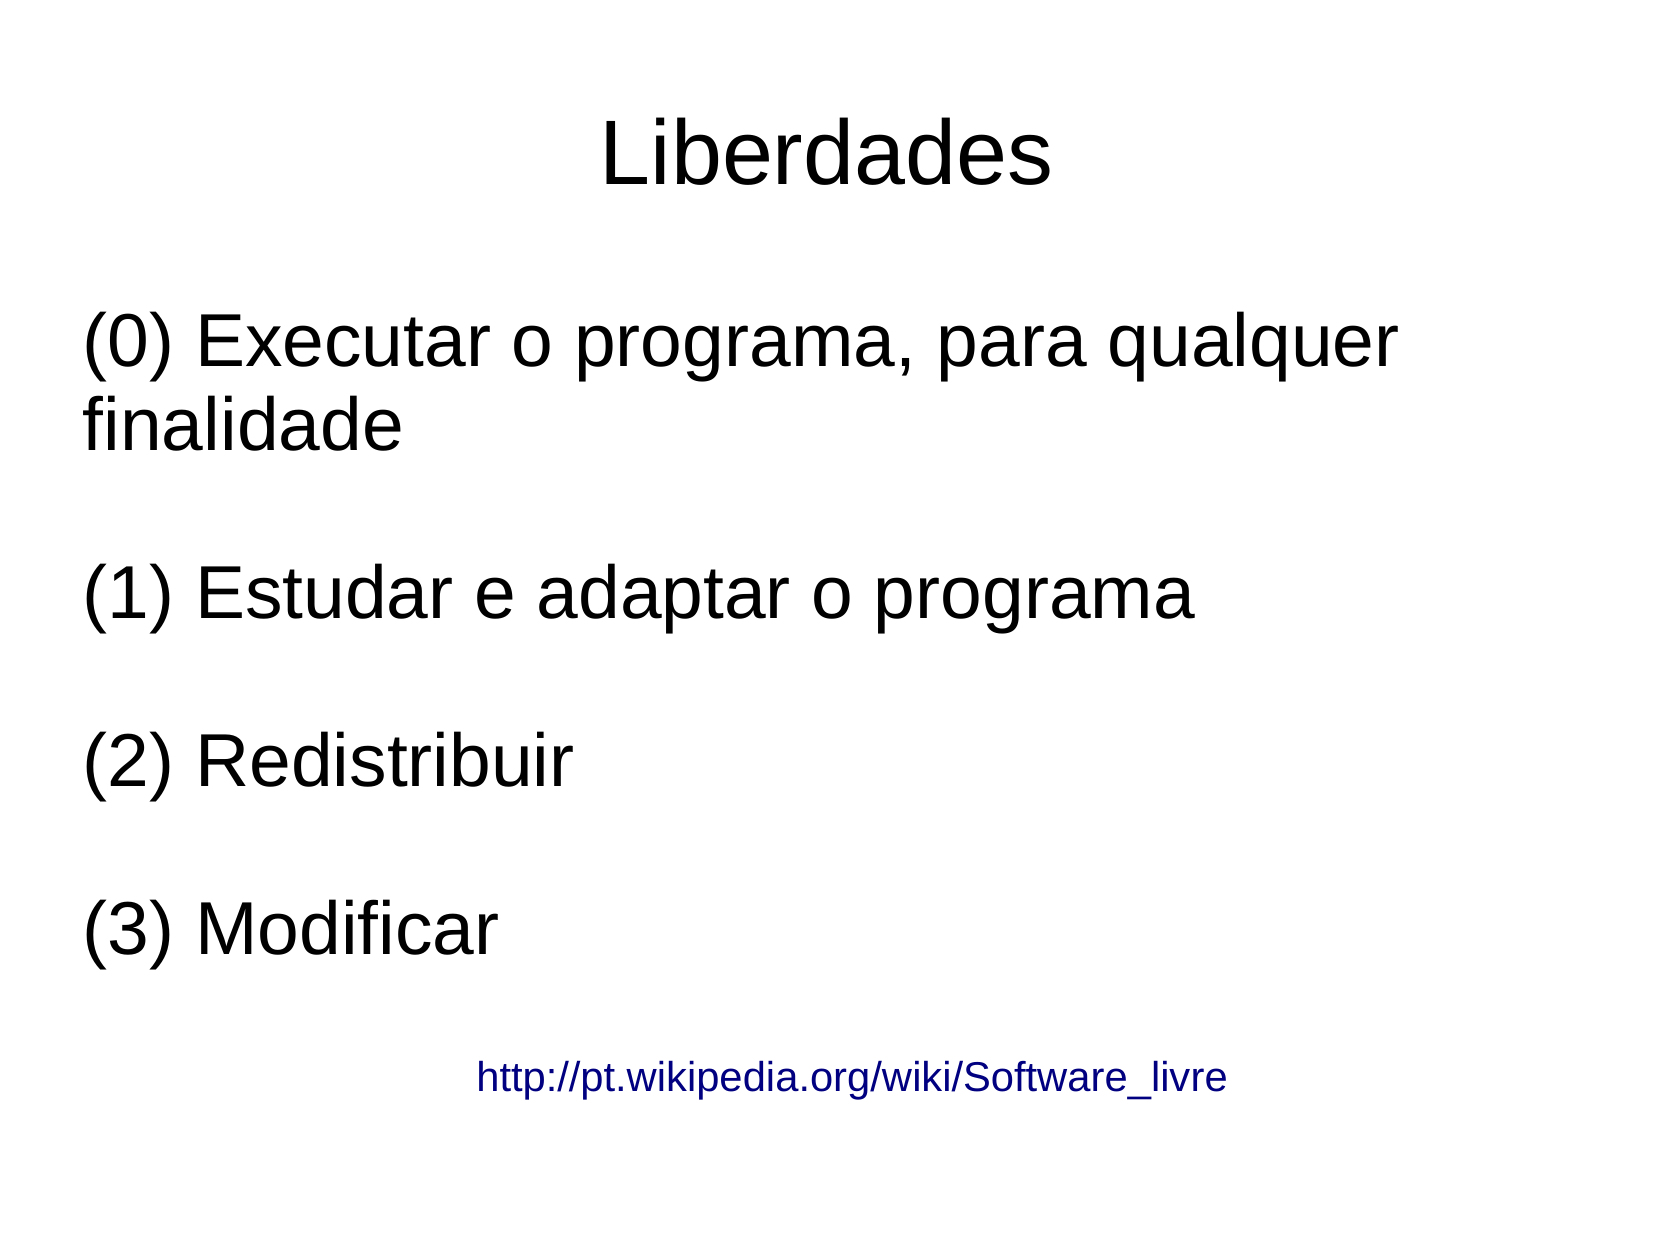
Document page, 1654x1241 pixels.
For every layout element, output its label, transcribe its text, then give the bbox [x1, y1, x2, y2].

subtitle Executar o programa, para qualquer finalidade Estudar e adaptar o programa Redistribuir Modificar http://pt.wikipedia.org/wiki/Software_livre [82, 297, 1571, 1102]
title Liberdades [82, 56, 1571, 250]
